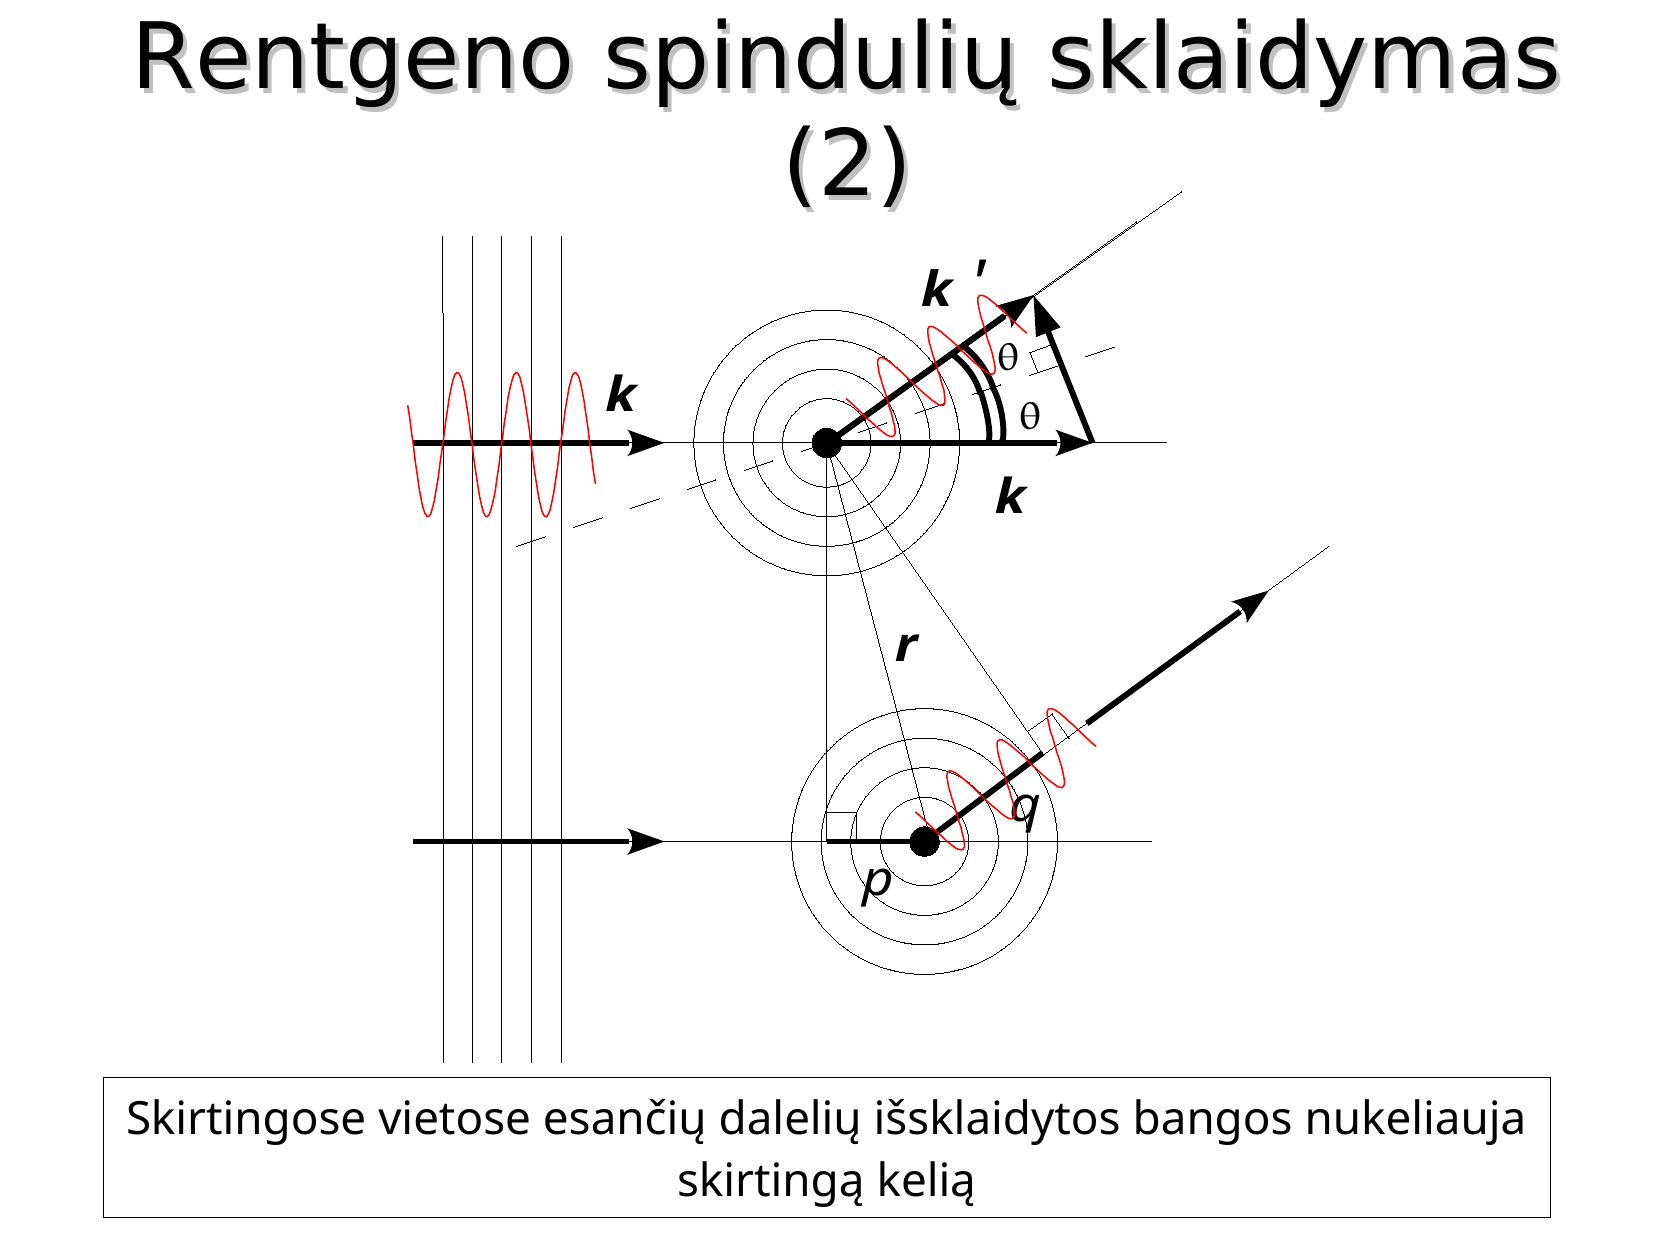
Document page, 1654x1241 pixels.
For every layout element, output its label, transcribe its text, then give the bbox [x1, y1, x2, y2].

chart [1003, 767, 1047, 836]
chart [852, 841, 901, 909]
chart [889, 605, 929, 678]
chart [1003, 767, 1017, 776]
chart [1019, 324, 1027, 331]
text_box [812, 428, 842, 458]
chart [989, 324, 1027, 382]
chart [599, 355, 650, 429]
text_box Skirtingose vietose esančių dalelių išsklaidytos bangos nukeliauja skirtingą kelią [103, 1077, 1551, 1204]
chart [915, 234, 990, 325]
title Rentgeno spindulių sklaidymas (2) [103, 3, 1592, 218]
chart [1037, 767, 1047, 776]
text_box [909, 826, 940, 857]
chart [989, 457, 1040, 531]
chart [1003, 785, 1013, 817]
chart [1011, 383, 1049, 442]
chart [979, 297, 990, 325]
chart [989, 349, 994, 373]
